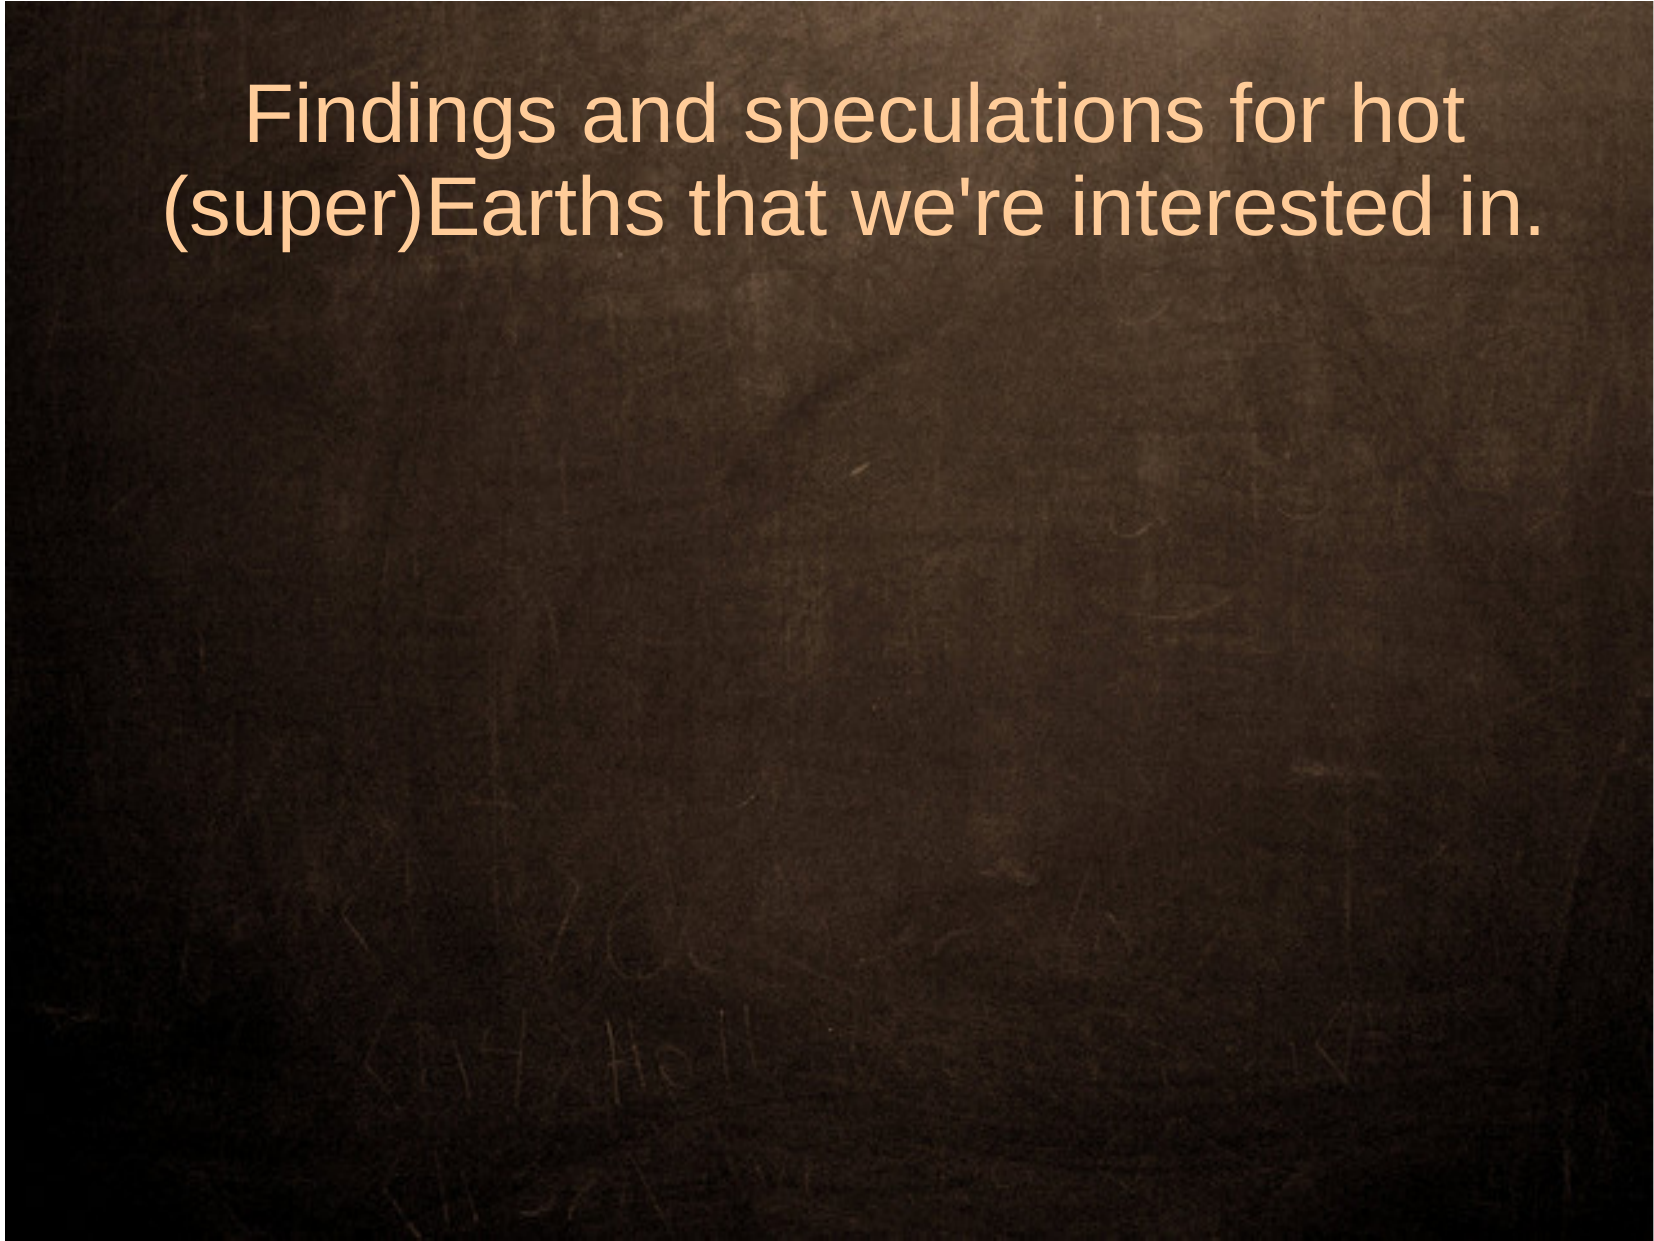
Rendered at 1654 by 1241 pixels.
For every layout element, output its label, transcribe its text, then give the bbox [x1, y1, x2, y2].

picture [5, 1, 1654, 1241]
text_box Findings and speculations for hot (super)Earths that we're interested in. [105, 60, 1606, 261]
